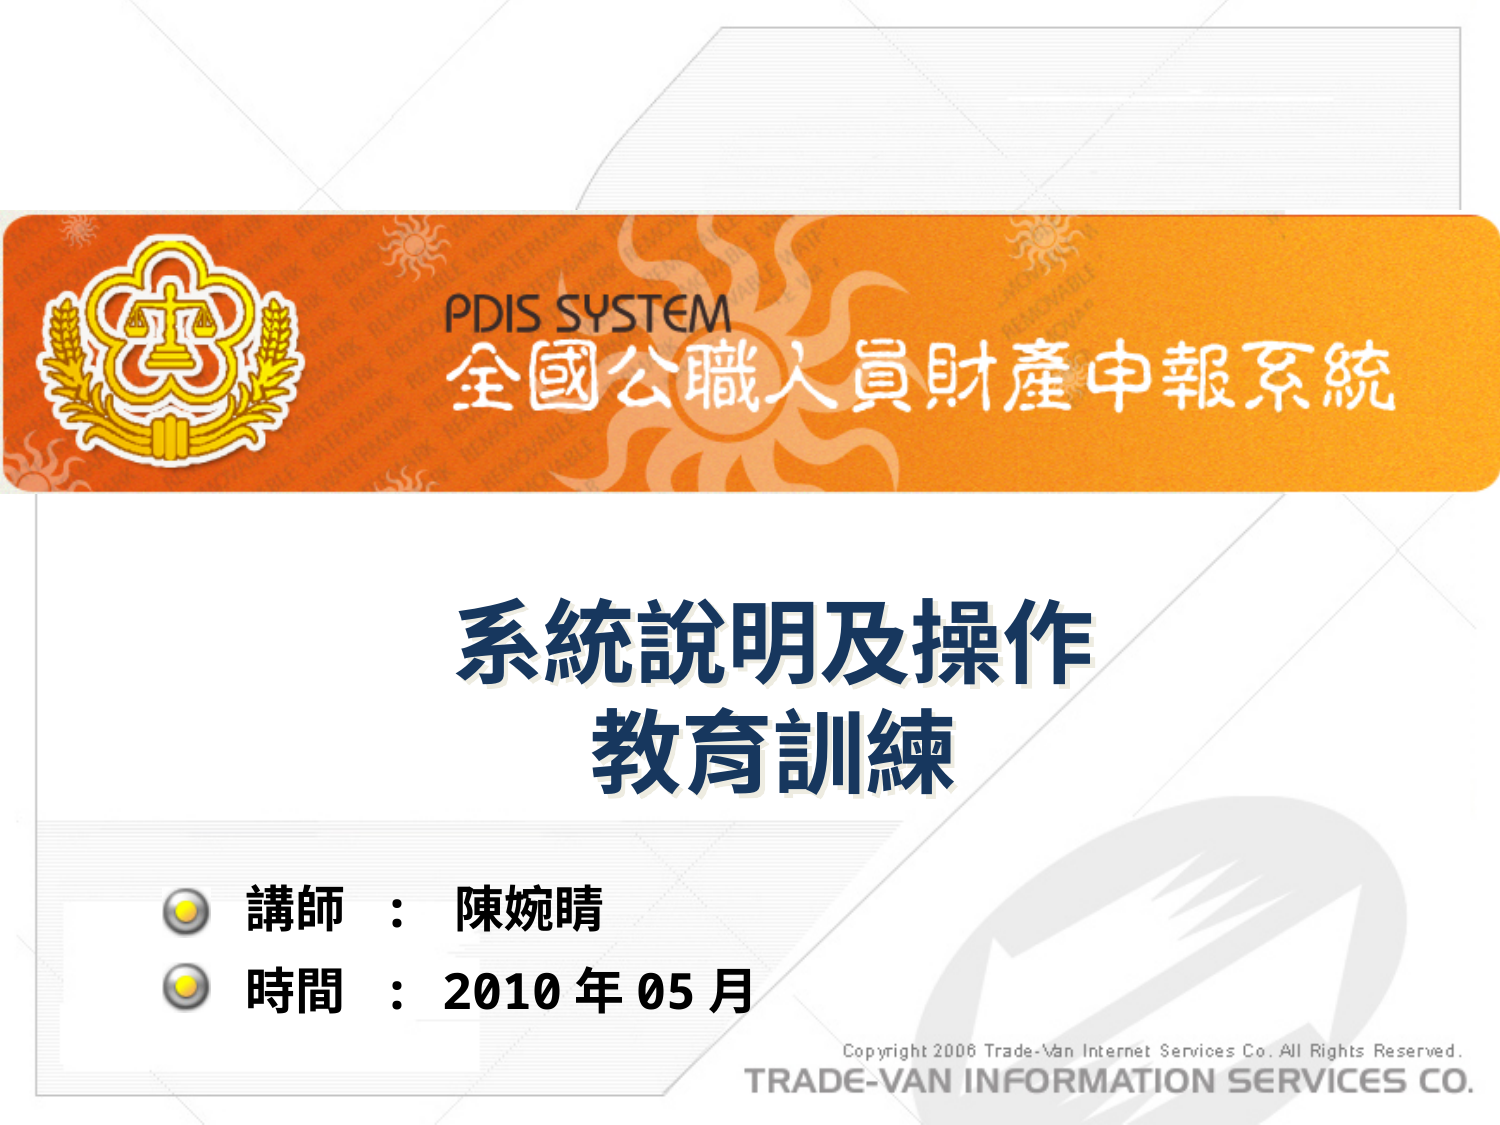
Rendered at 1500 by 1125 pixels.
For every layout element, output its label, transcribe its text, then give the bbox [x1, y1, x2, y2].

text_box 時間 : 2010年05月 [230, 952, 925, 1028]
text_box 系統說明及操作 教育訓練 [105, 576, 1442, 815]
text_box 講師 : 陳婉睛 [230, 869, 1187, 945]
picture [0, 0, 1500, 1125]
